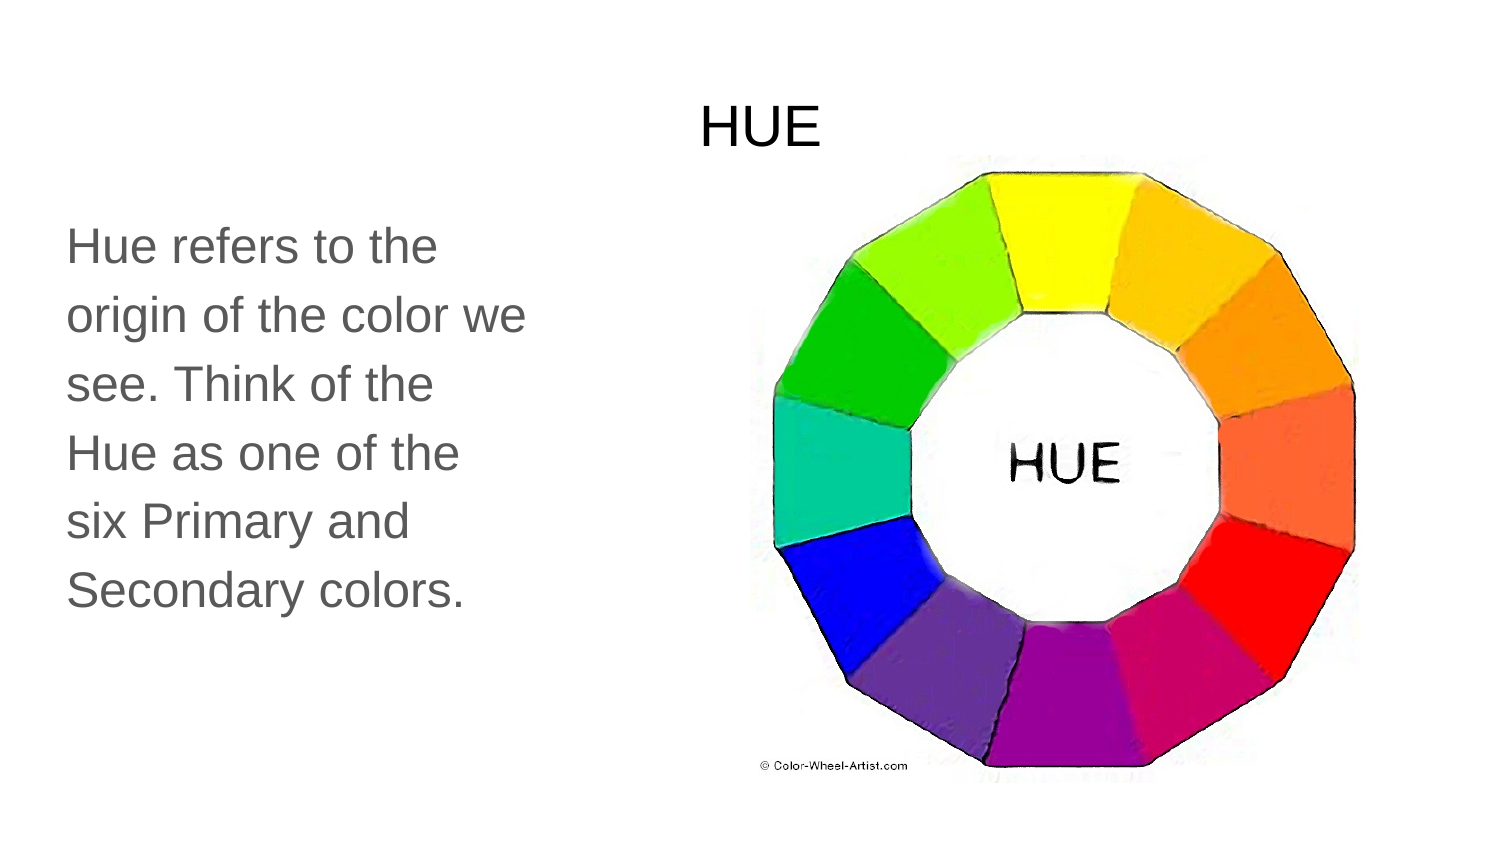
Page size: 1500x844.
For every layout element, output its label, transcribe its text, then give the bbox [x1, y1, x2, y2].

list Hue refers to the origin of the color we see. Think of the Hue as one of the six Primary and Secondary colors. [51, 189, 544, 750]
picture [750, 155, 1377, 783]
title HUE [51, 72, 1449, 167]
